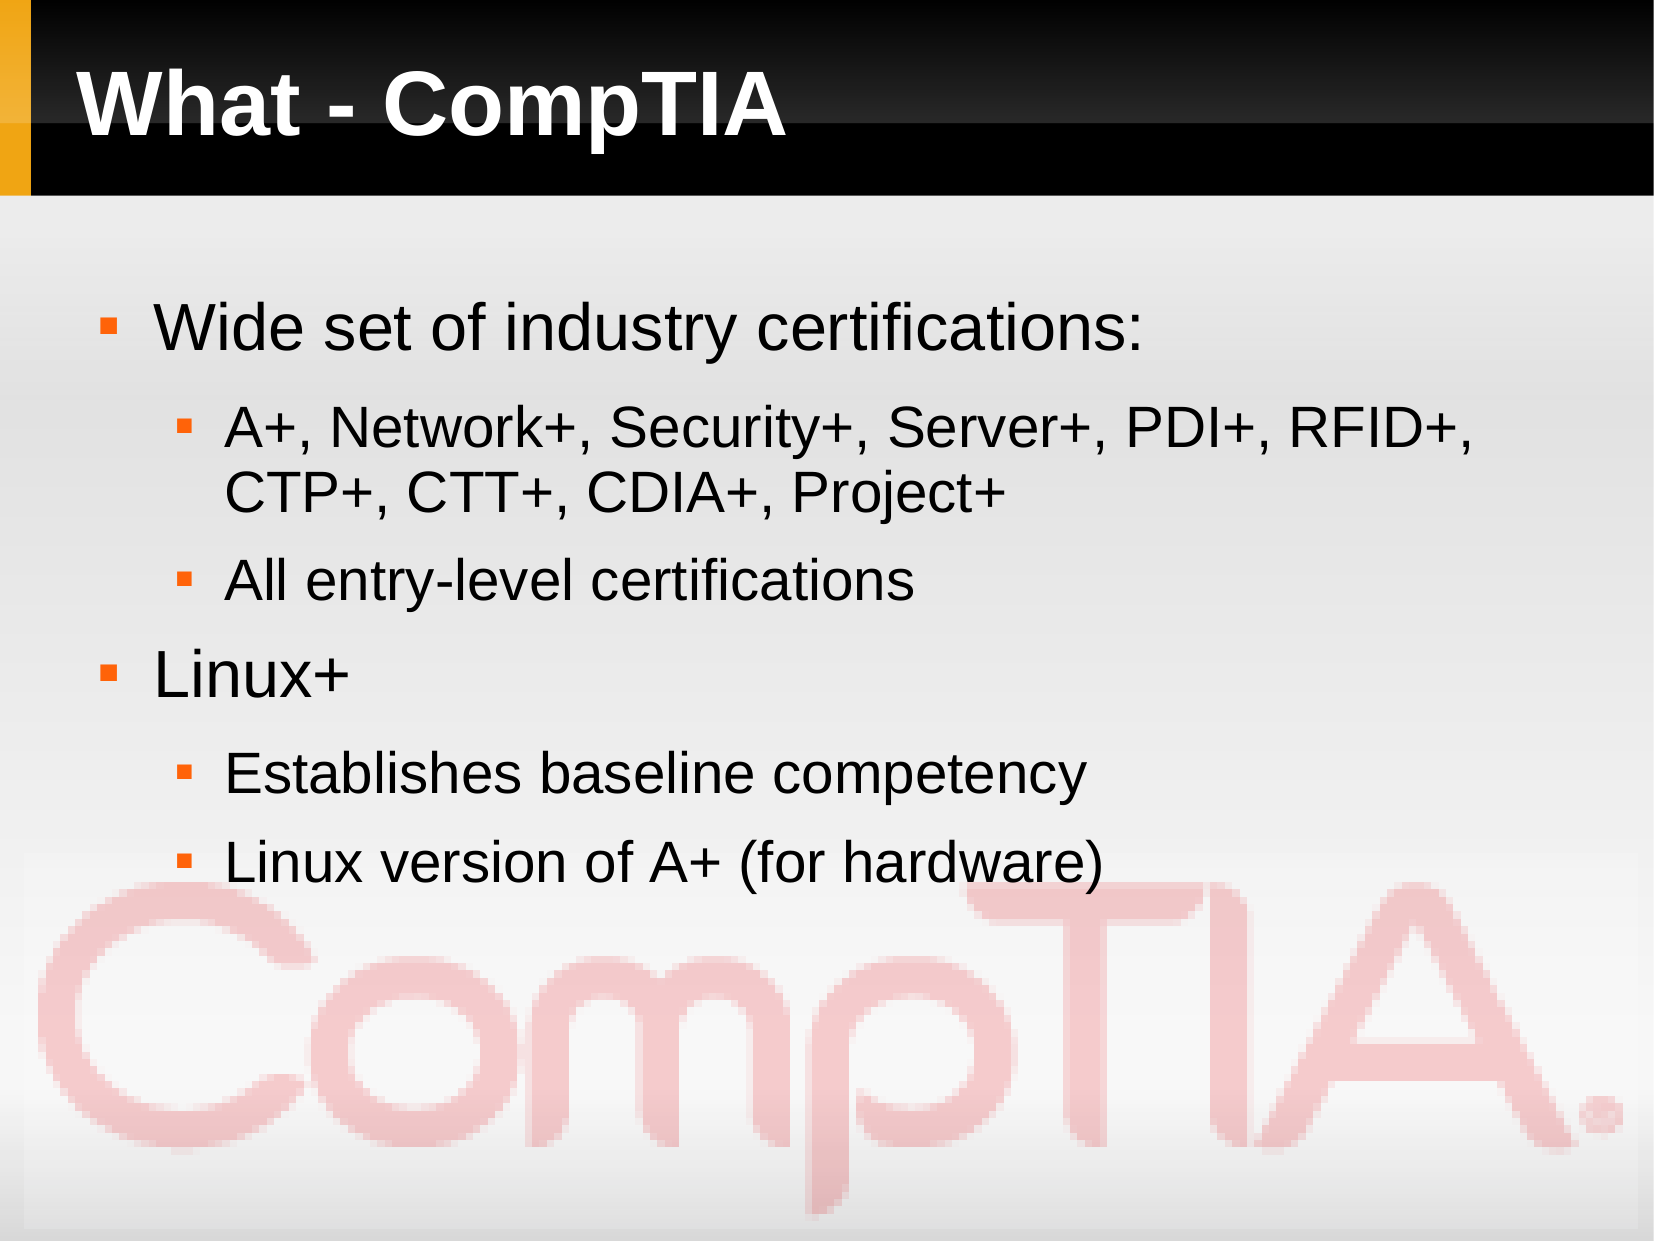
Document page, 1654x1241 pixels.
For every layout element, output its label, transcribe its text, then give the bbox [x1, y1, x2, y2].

list Wide set of industry certifications: A+, Network+, Security+, Server+, PDI+, RFID+, CTP+, CTT+, CDIA+, Project+ All entry-level certifications Linux+ Establishes baseline competency Linux version of A+ (for hardware) [82, 290, 1571, 1109]
title What - CompTIA [76, 0, 1565, 208]
picture [0, 0, 1654, 1241]
